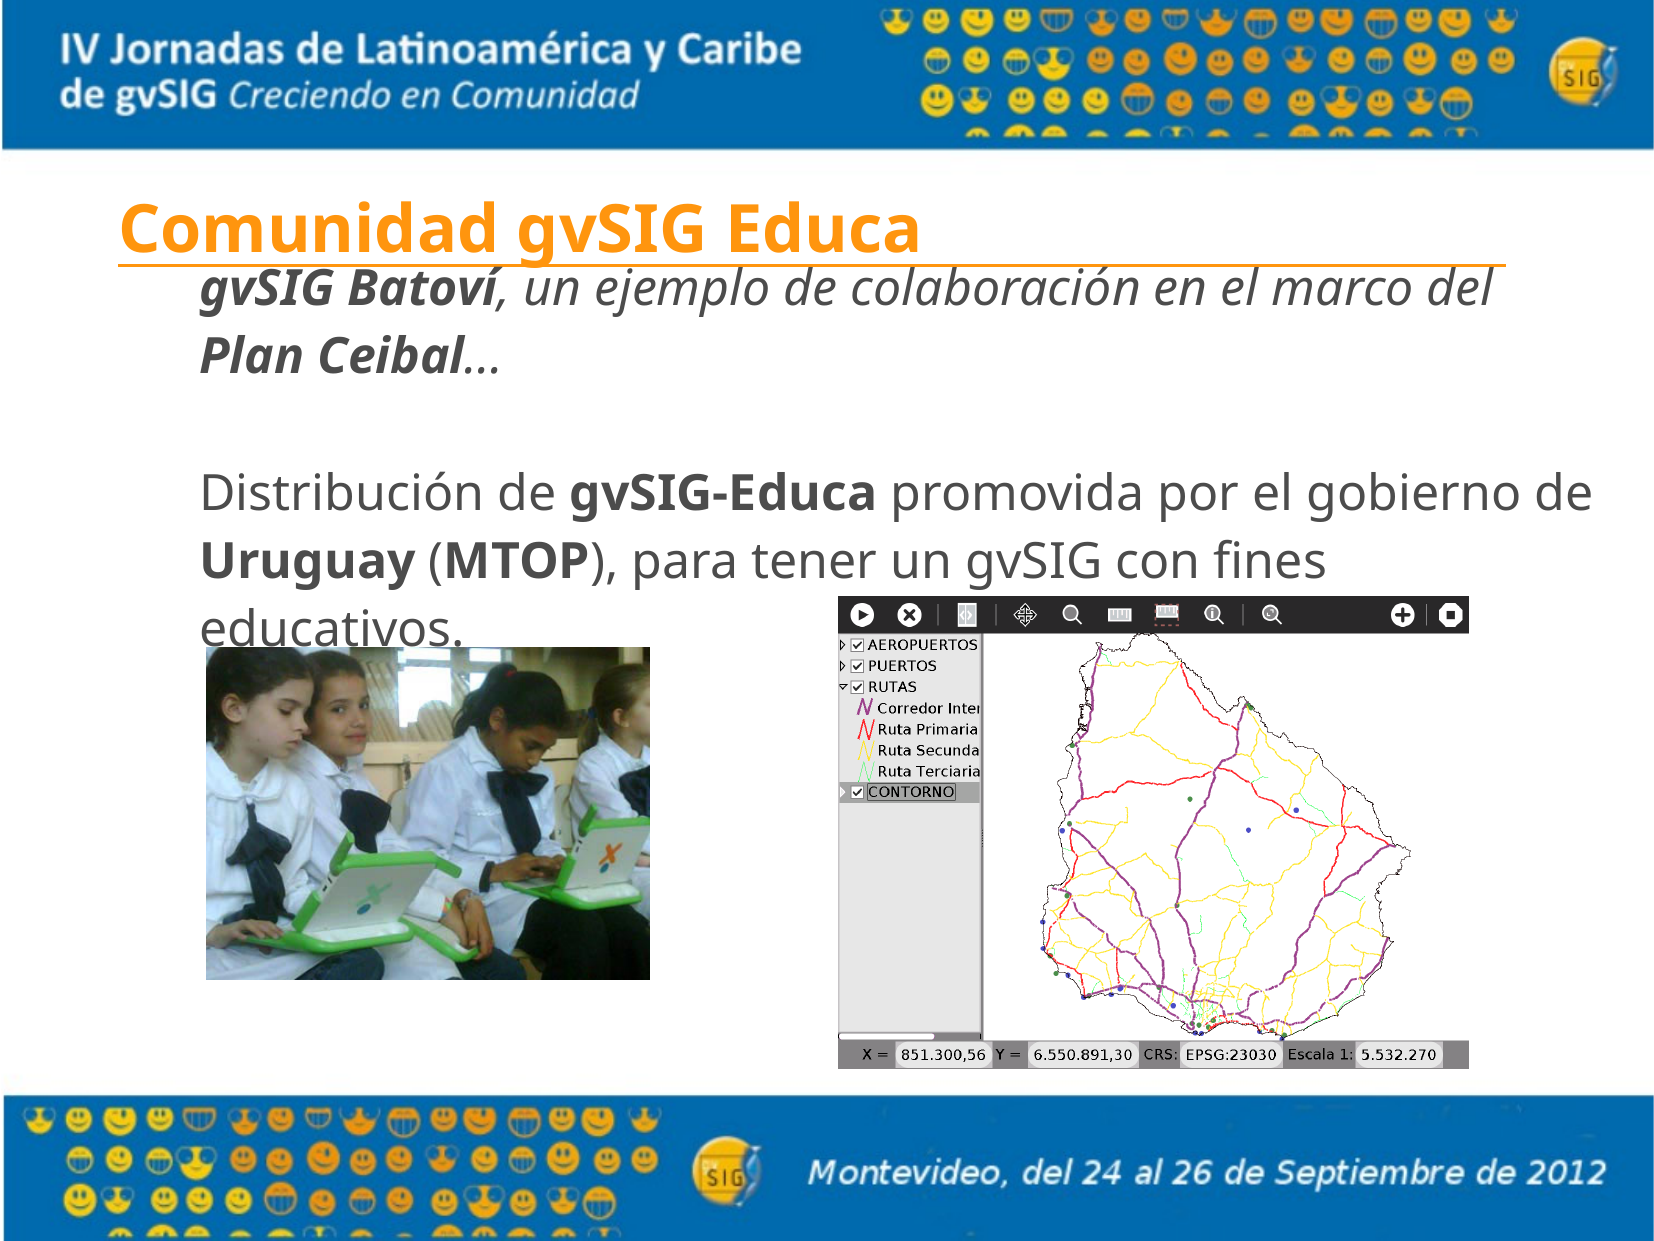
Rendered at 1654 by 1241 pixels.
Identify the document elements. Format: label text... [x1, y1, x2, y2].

picture [1, 0, 1654, 1241]
title Comunidad gvSIG Educa [118, 187, 1607, 266]
text_box gvSIG Batoví, un ejemplo de colaboración en el marco del Plan Ceibal... Distribución de gvSIG-Educa promovida por el gobierno de Uruguay (MTOP), para tener un gvSIG con fines educativos. [199, 282, 1595, 632]
